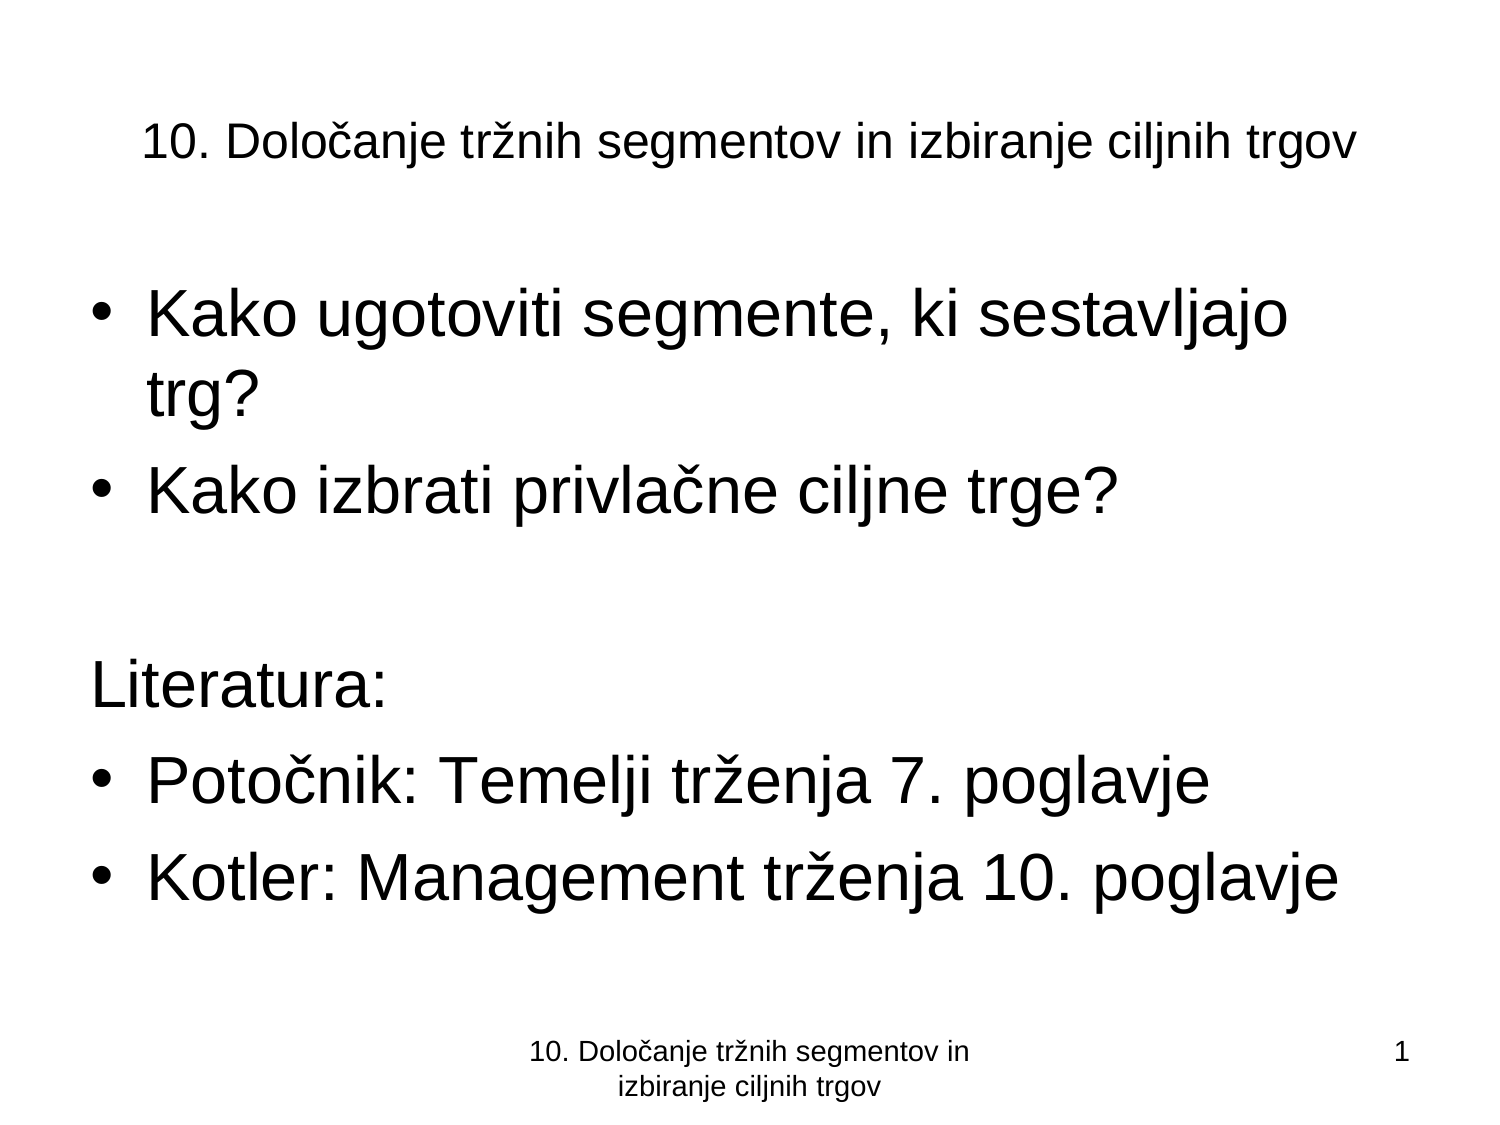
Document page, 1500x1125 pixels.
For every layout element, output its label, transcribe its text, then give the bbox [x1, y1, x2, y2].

text_box 10. Določanje tržnih segmentov in izbiranje ciljnih trgov [512, 1024, 988, 1103]
list Kako ugotoviti segmente, ki sestavljajo trg? Kako izbrati privlačne ciljne trge? Literatura: Potočnik: Temelji trženja 7. poglavje Kotler: Management trženja 10. poglavje [75, 262, 1426, 1006]
text_box <number> [1074, 1024, 1426, 1103]
title 10. Določanje tržnih segmentov in izbiranje ciljnih trgov [75, 45, 1426, 233]
